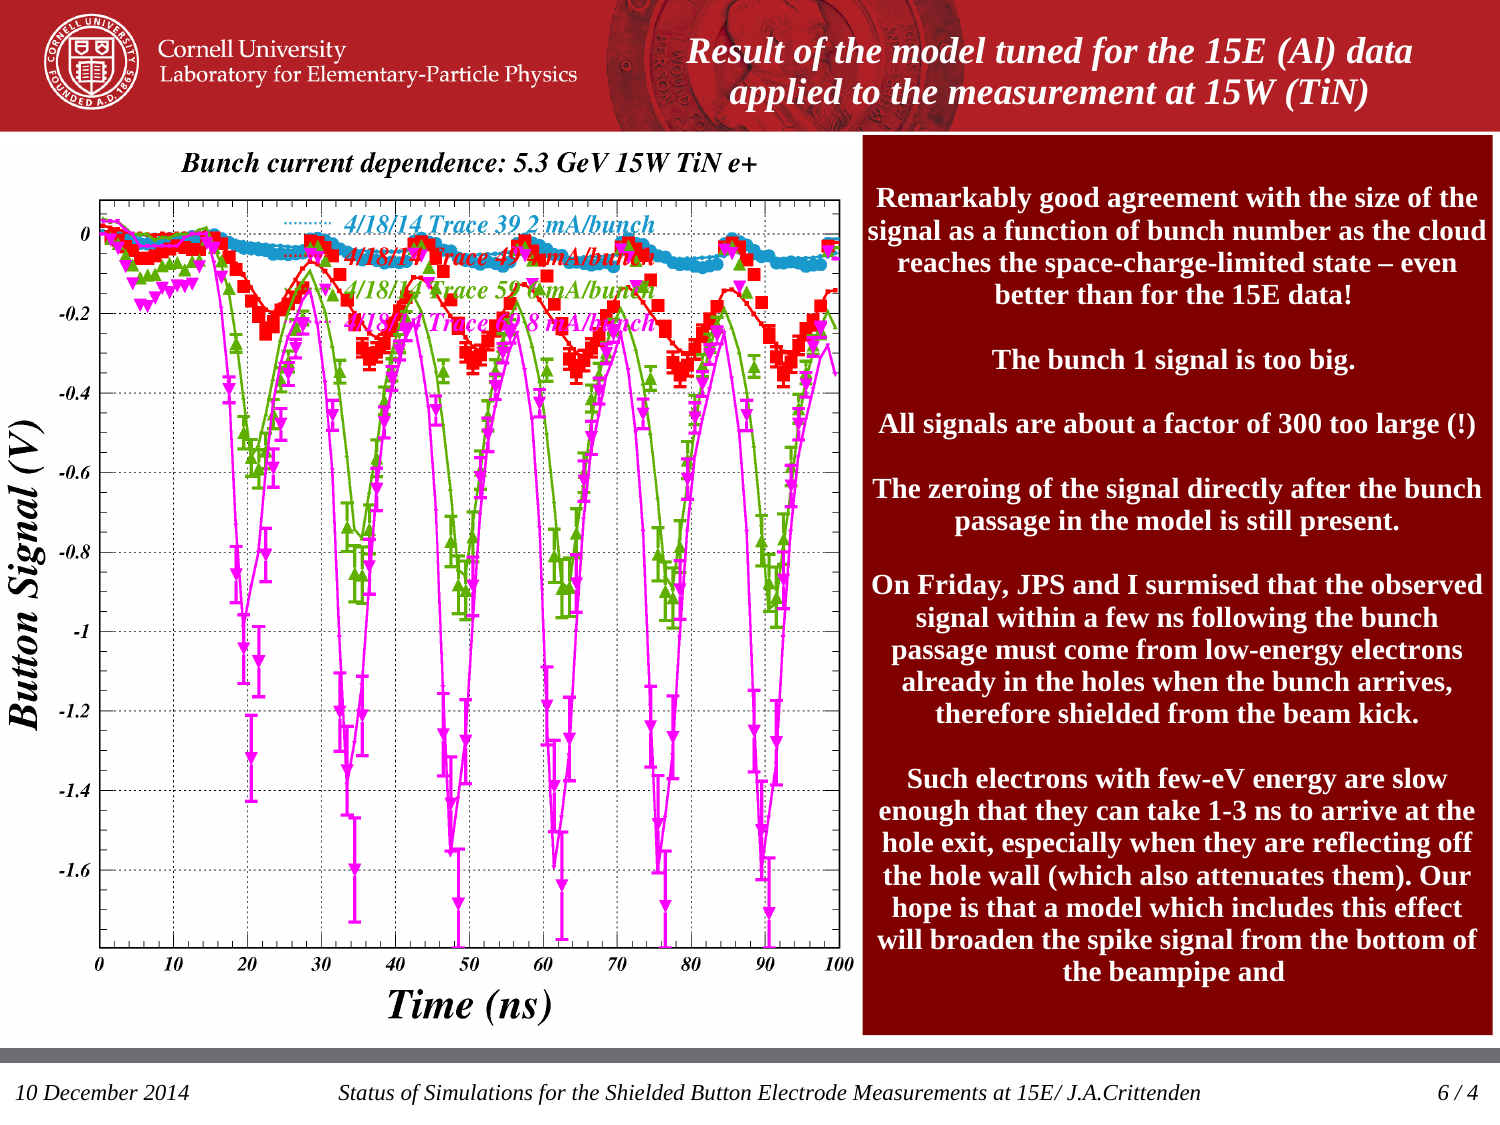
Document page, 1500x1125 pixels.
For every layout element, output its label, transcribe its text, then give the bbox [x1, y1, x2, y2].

title Result of the model tuned for the 15E (Al) data applied to the measurement at 15W (TiN) [600, 7, 1500, 136]
picture [0, 0, 1500, 132]
picture [0, 149, 862, 1036]
text_box Remarkably good agreement with the size of the signal as a function of bunch number as the cloud reaches the space-charge-limited state – even better than for the 15E data! The bunch 1 signal is too big. All signals are about a factor of 300 too large (!) The zeroing of the signal directly after the bunch passage in the model is still present. On Friday, JPS and I surmised that the observed signal within a few ns following the bunch passage must come from low-energy electrons already in the holes when the bunch arrives, therefore shielded from the beam kick. Such electrons with few-eV energy are slow enough that they can take 1-3 ns to arrive at the hole exit, especially when they are reflecting off the hole wall (which also attenuates them). Our hope is that a model which includes this effect will broaden the spike signal from the bottom of the beampipe and [862, 136, 1493, 1036]
